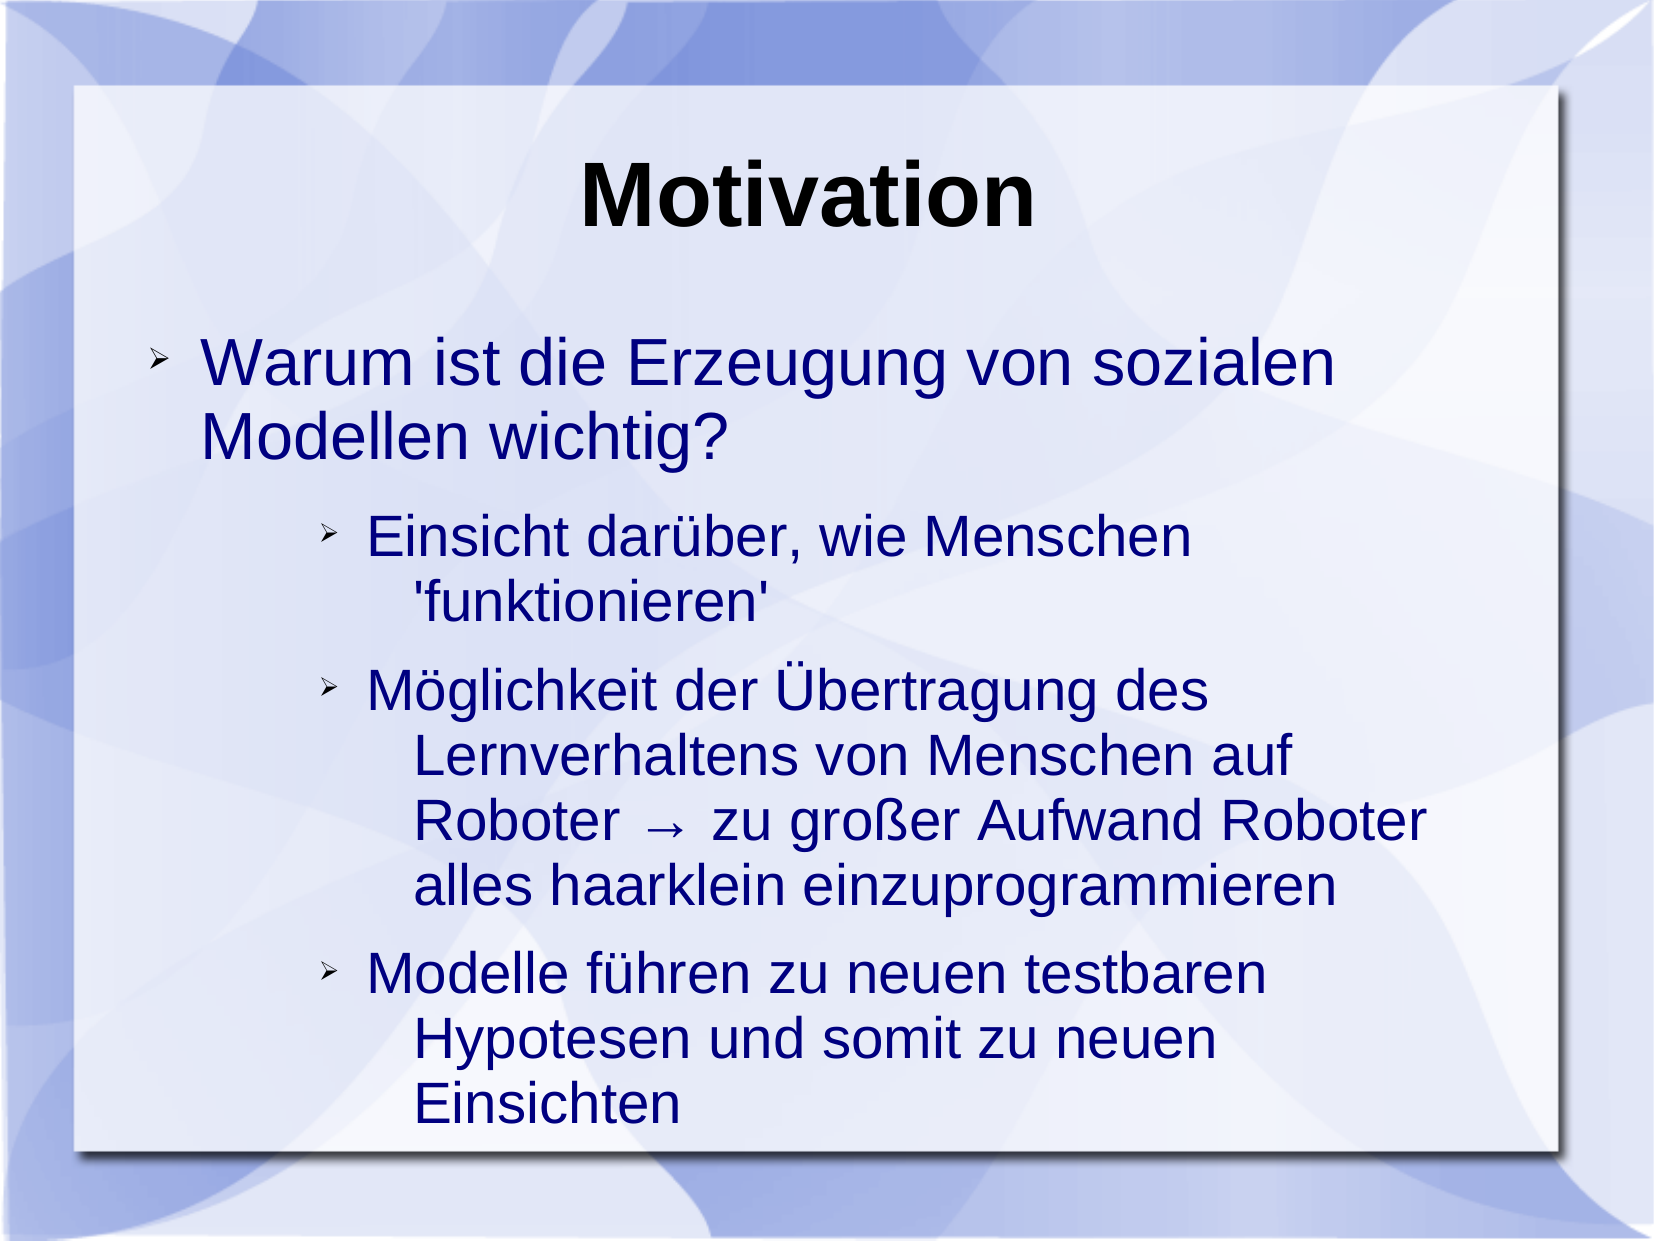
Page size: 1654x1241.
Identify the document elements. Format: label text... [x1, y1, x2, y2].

list Warum ist die Erzeugung von sozialen Modellen wichtig? Einsicht darüber, wie Menschen 'funktionieren' Möglichkeit der Übertragung des Lernverhaltens von Menschen auf Roboter → zu großer Aufwand Roboter alles haarklein einzuprogrammieren Modelle führen zu neuen testbaren Hypotesen und somit zu neuen Einsichten [129, 324, 1489, 1135]
picture [0, 0, 1654, 1241]
title Motivation [82, 98, 1536, 291]
